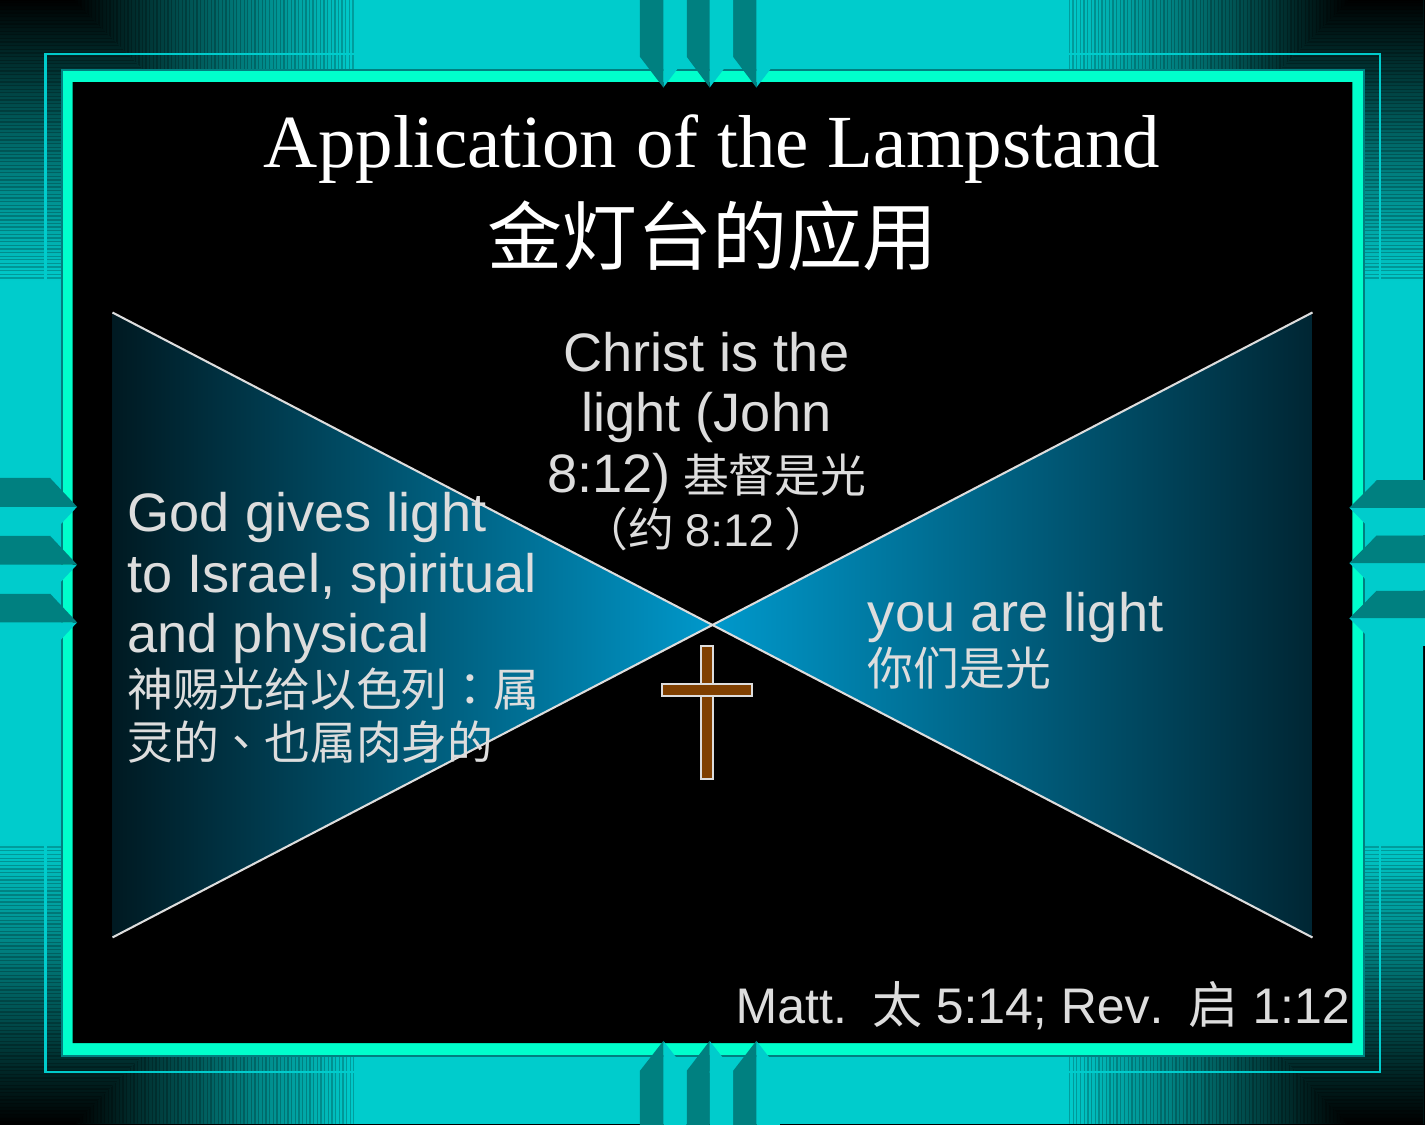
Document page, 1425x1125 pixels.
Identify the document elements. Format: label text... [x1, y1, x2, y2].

text_box Christ is the light (John 8:12)基督是光（约8:12） [519, 314, 895, 565]
text_box [112, 314, 418, 474]
text_box you are light 你们是光 [852, 575, 1296, 704]
text_box Matt. 太5:14; Rev. 启1:12 [720, 962, 1371, 1046]
text_box [661, 646, 753, 779]
text_box [717, 314, 1313, 936]
title Application of the Lampstand 金灯台的应用 [106, 99, 1319, 288]
text_box [588, 565, 708, 688]
text_box God gives light to Israel, spiritual and physical 神赐光给以色列：属灵的、也属肉身的 [112, 474, 588, 779]
text_box [112, 779, 412, 936]
